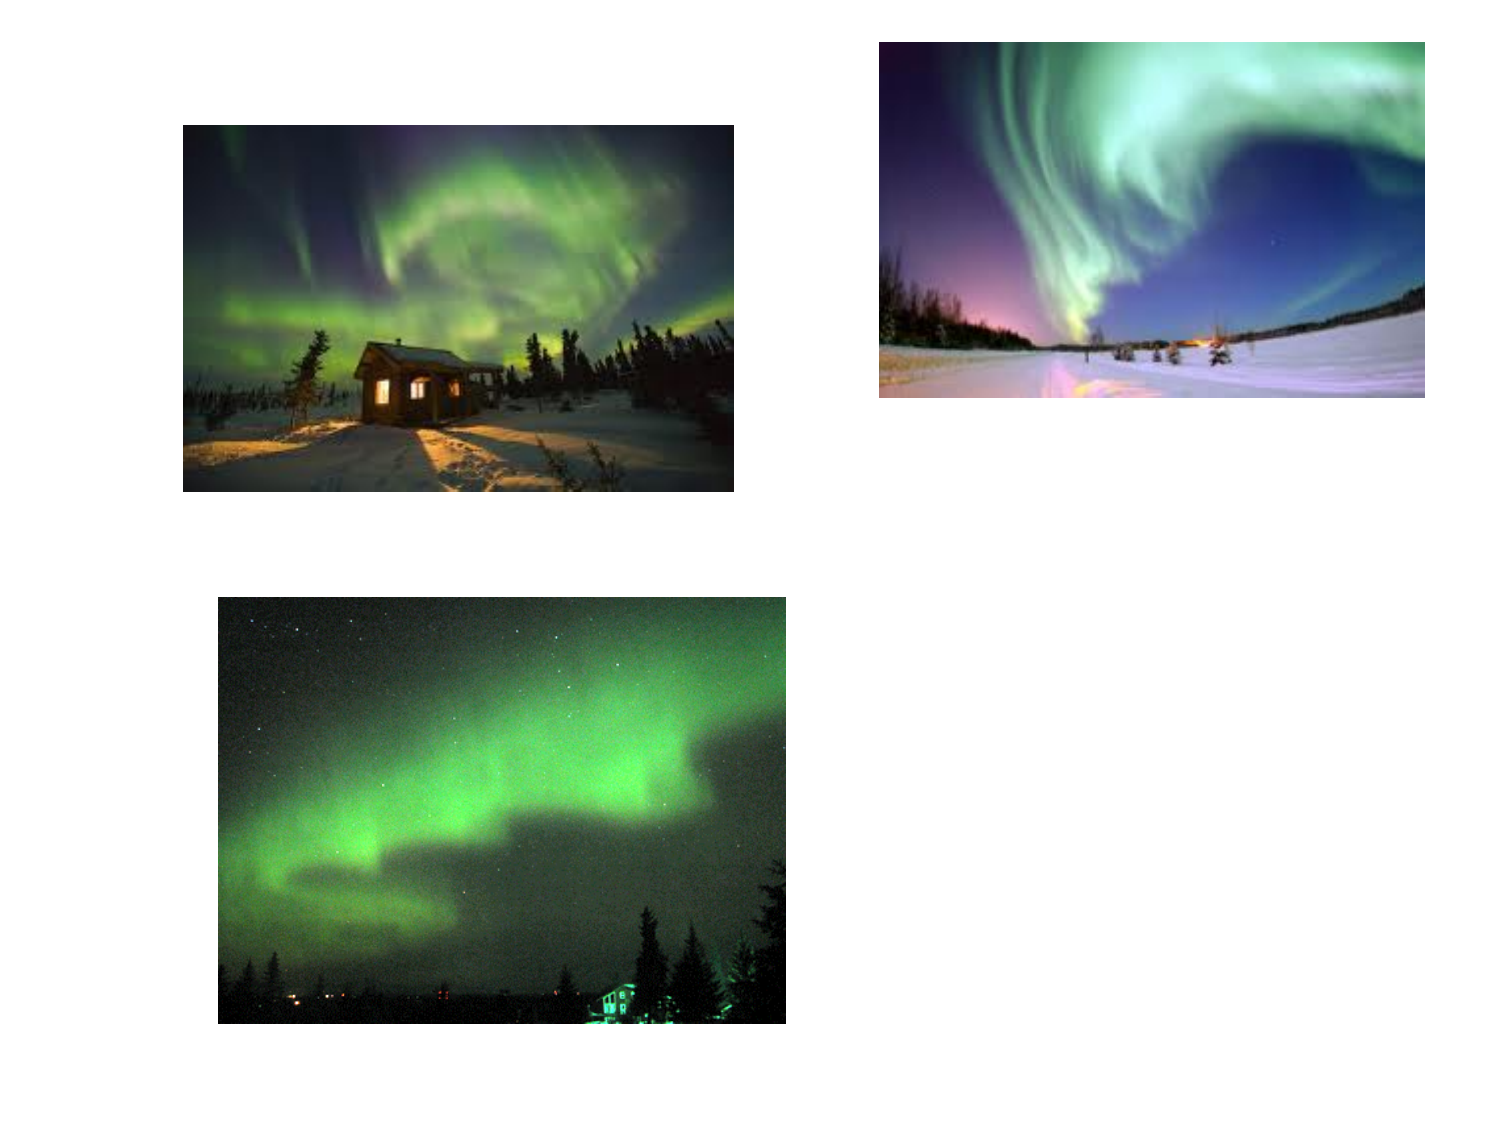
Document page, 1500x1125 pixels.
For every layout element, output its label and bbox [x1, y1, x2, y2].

picture [218, 597, 786, 1024]
picture [879, 42, 1425, 398]
picture [183, 125, 734, 492]
